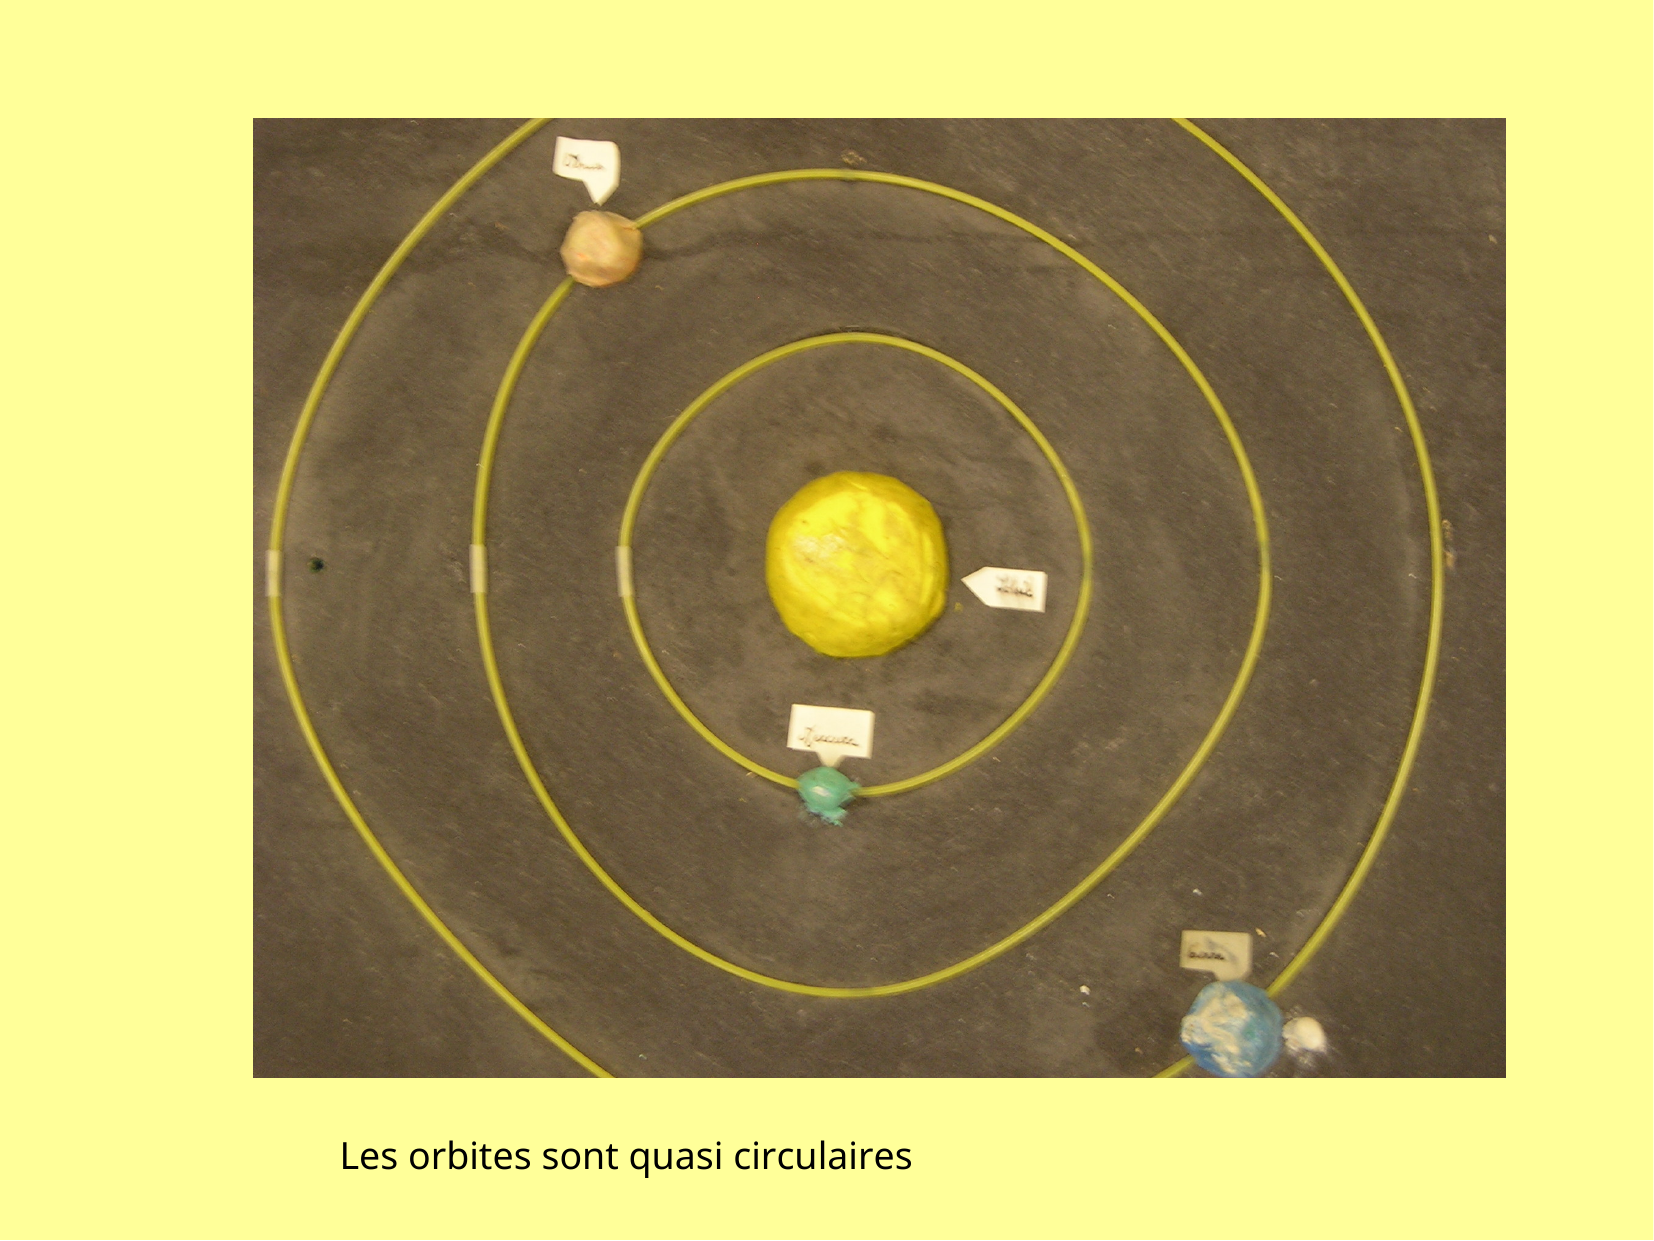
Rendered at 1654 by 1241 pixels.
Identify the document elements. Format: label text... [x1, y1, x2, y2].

text_box Les orbites sont quasi circulaires [324, 1122, 1388, 1181]
picture [253, 118, 1506, 1078]
